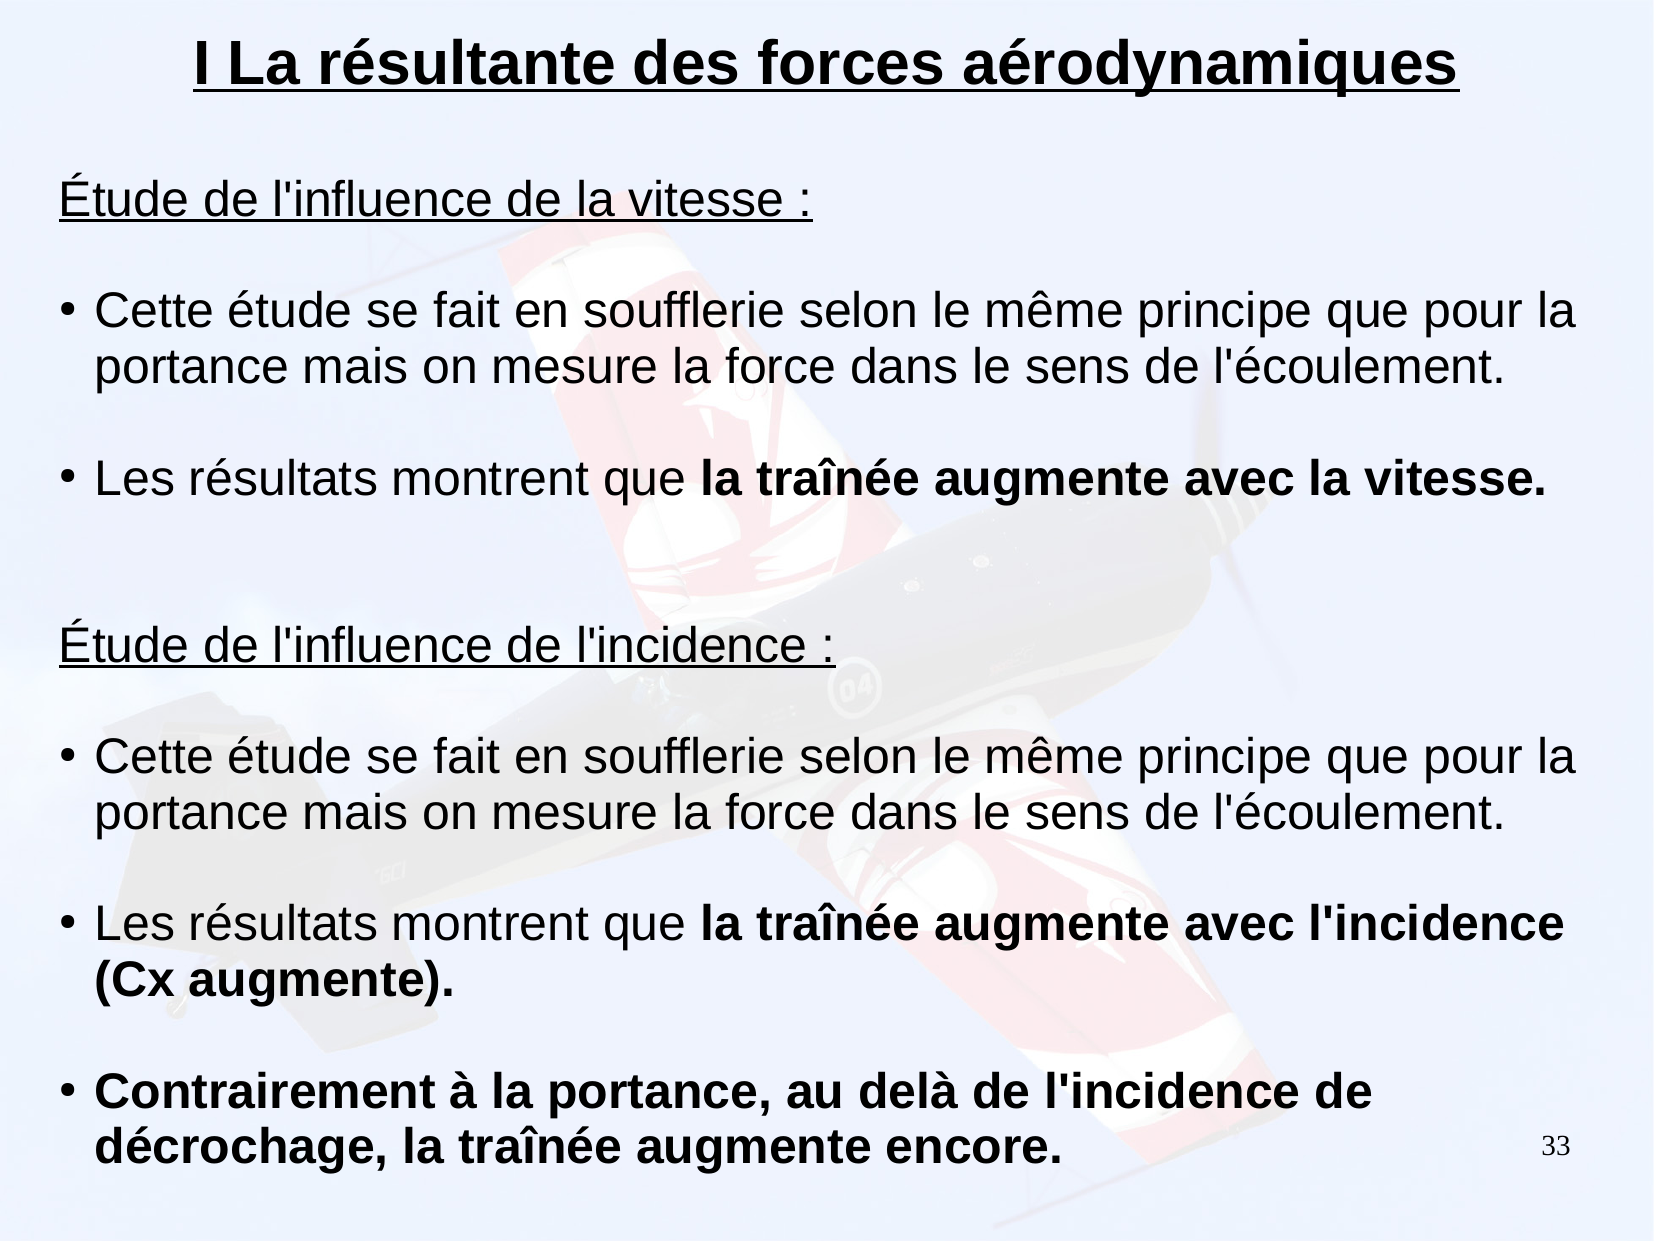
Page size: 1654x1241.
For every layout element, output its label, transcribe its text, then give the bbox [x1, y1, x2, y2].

picture [0, 0, 1654, 1241]
title I La résultante des forces aérodynamiques [82, 11, 1571, 115]
subtitle Étude de l'influence de la vitesse : Cette étude se fait en soufflerie selon le même principe que pour la portance mais on mesure la force dans le sens de l'écoulement. Les résultats montrent que la traînée augmente avec la vitesse. Étude de l'influence de l'incidence : Cette étude se fait en soufflerie selon le même principe que pour la portance mais on mesure la force dans le sens de l'écoulement. Les résultats montrent que la traînée augmente avec l'incidence (Cx augmente). Contrairement à la portance, au delà de l'incidence de décrochage, la traînée augmente encore. [59, 170, 1583, 1175]
